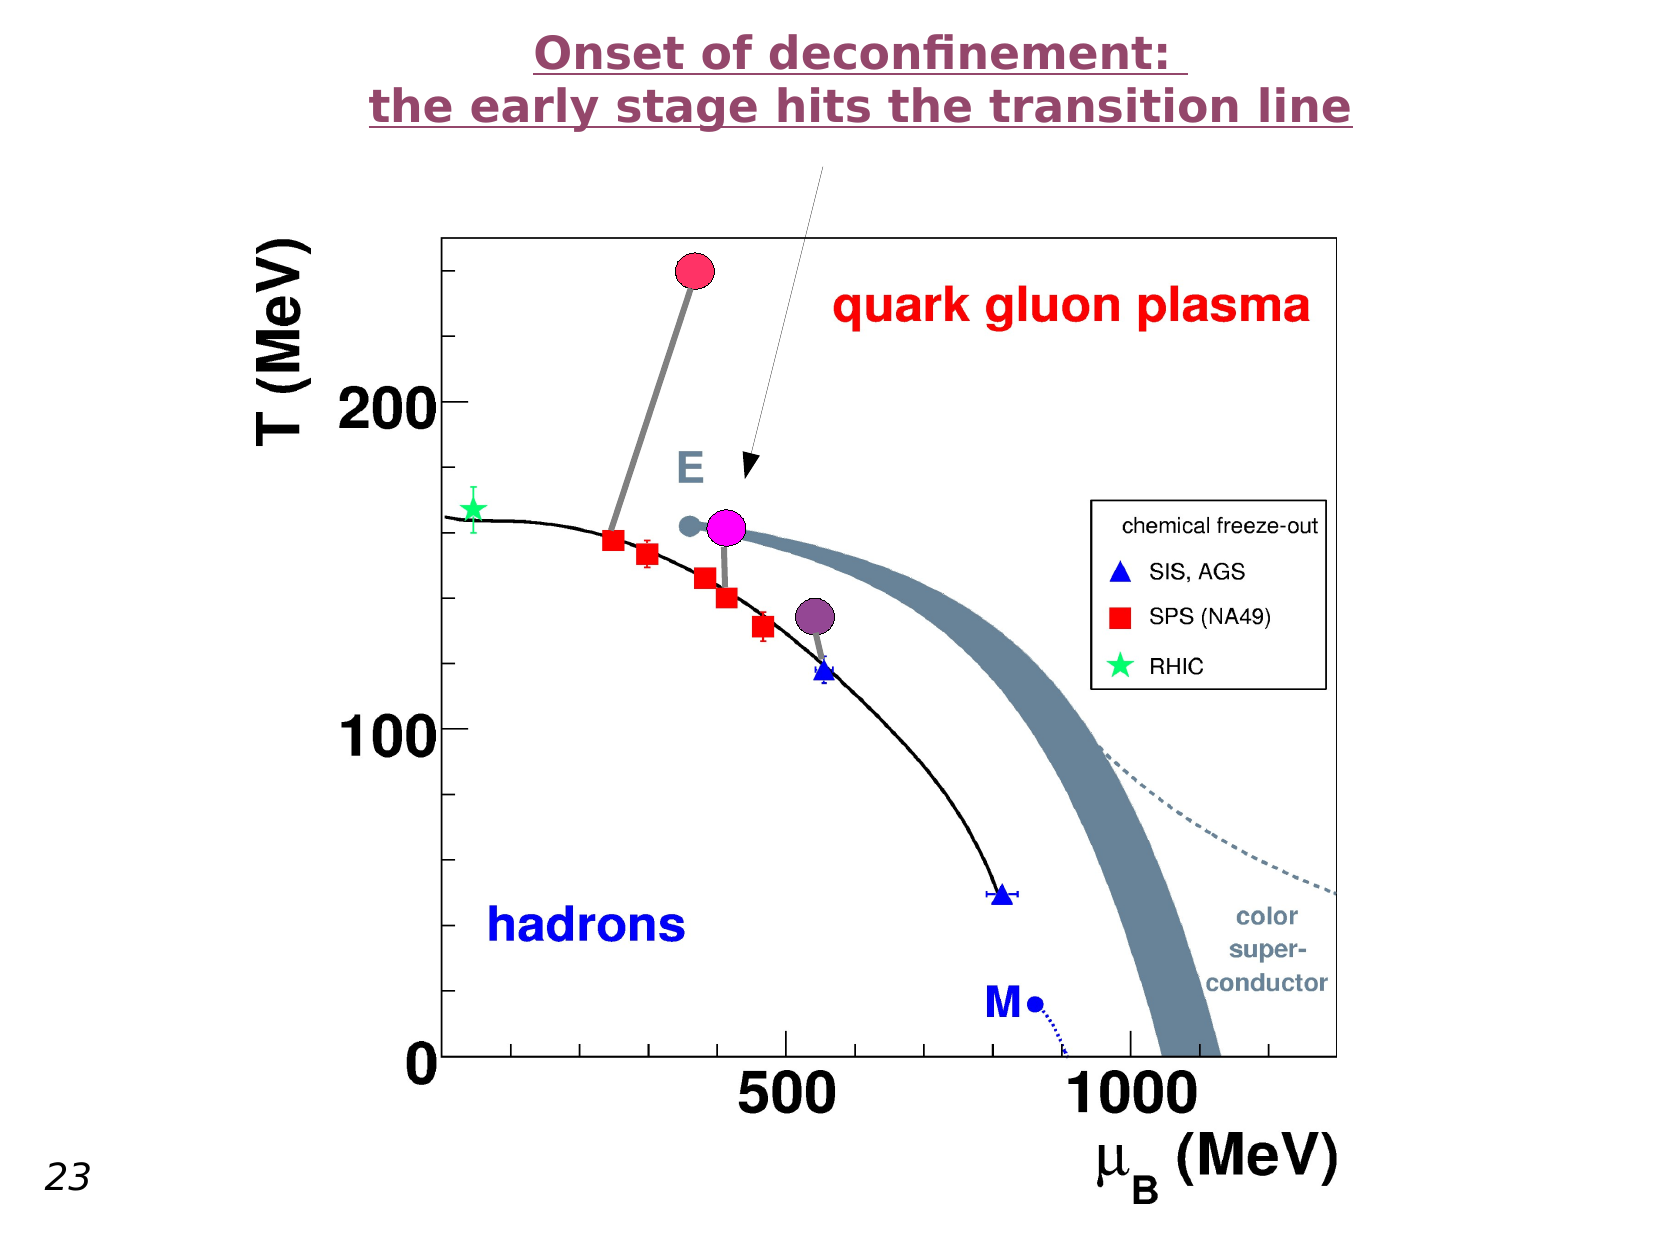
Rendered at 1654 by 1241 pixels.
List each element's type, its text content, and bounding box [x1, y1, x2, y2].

text_box [706, 509, 746, 547]
text_box [795, 598, 835, 635]
text_box Onset of deconfinement: the early stage hits the transition line [368, 26, 1352, 134]
text_box [675, 252, 715, 290]
picture [255, 237, 1337, 1204]
